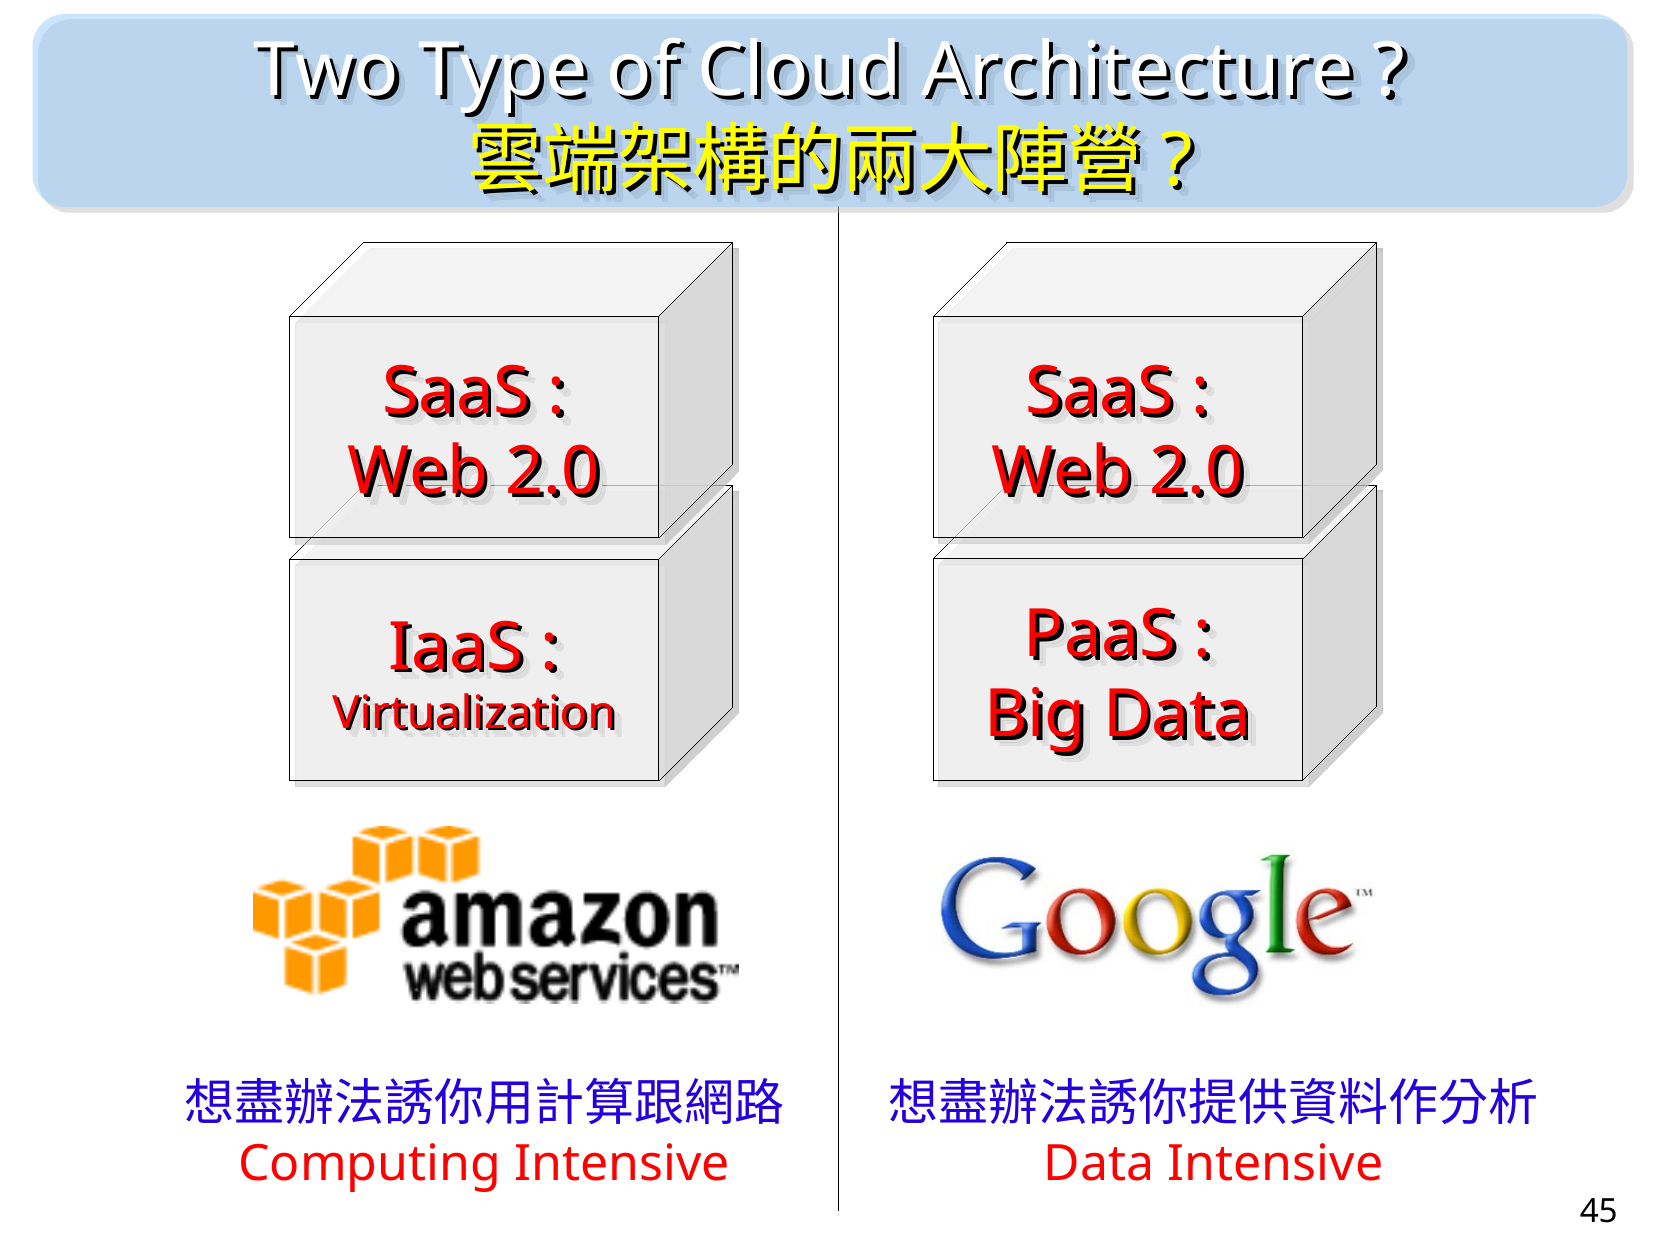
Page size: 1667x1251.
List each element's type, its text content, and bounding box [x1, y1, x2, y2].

text_box HBase, Hypertable Cassandra, .... [289, 242, 732, 317]
text_box Two Type of Cloud Architecture ? 雲端架構的兩大陣營? [32, 14, 1628, 207]
text_box Open Source Mapping of Google Core Technologies Google三大關鍵技術對應的自由軟體 [933, 485, 1375, 559]
text_box Hadoop MapReduce API Sphere MapReduce API, ... [289, 485, 731, 560]
text_box SaaS : Web 2.0 [933, 317, 1302, 538]
picture [915, 838, 1395, 1018]
picture [253, 826, 739, 1004]
text_box 想盡辦法誘你提供資料作分析 Data Intensive [856, 1063, 1571, 1198]
text_box SaaS : Web 2.0 [289, 317, 658, 538]
text_box IaaS : Virtualization [289, 560, 658, 781]
text_box Hadoop Distributed File System (HDFS) Sector Distributed File System [933, 242, 1375, 317]
text_box 想盡辦法誘你用計算跟網路 Computing Intensive [147, 1062, 821, 1198]
text_box PaaS : Big Data [933, 559, 1302, 781]
